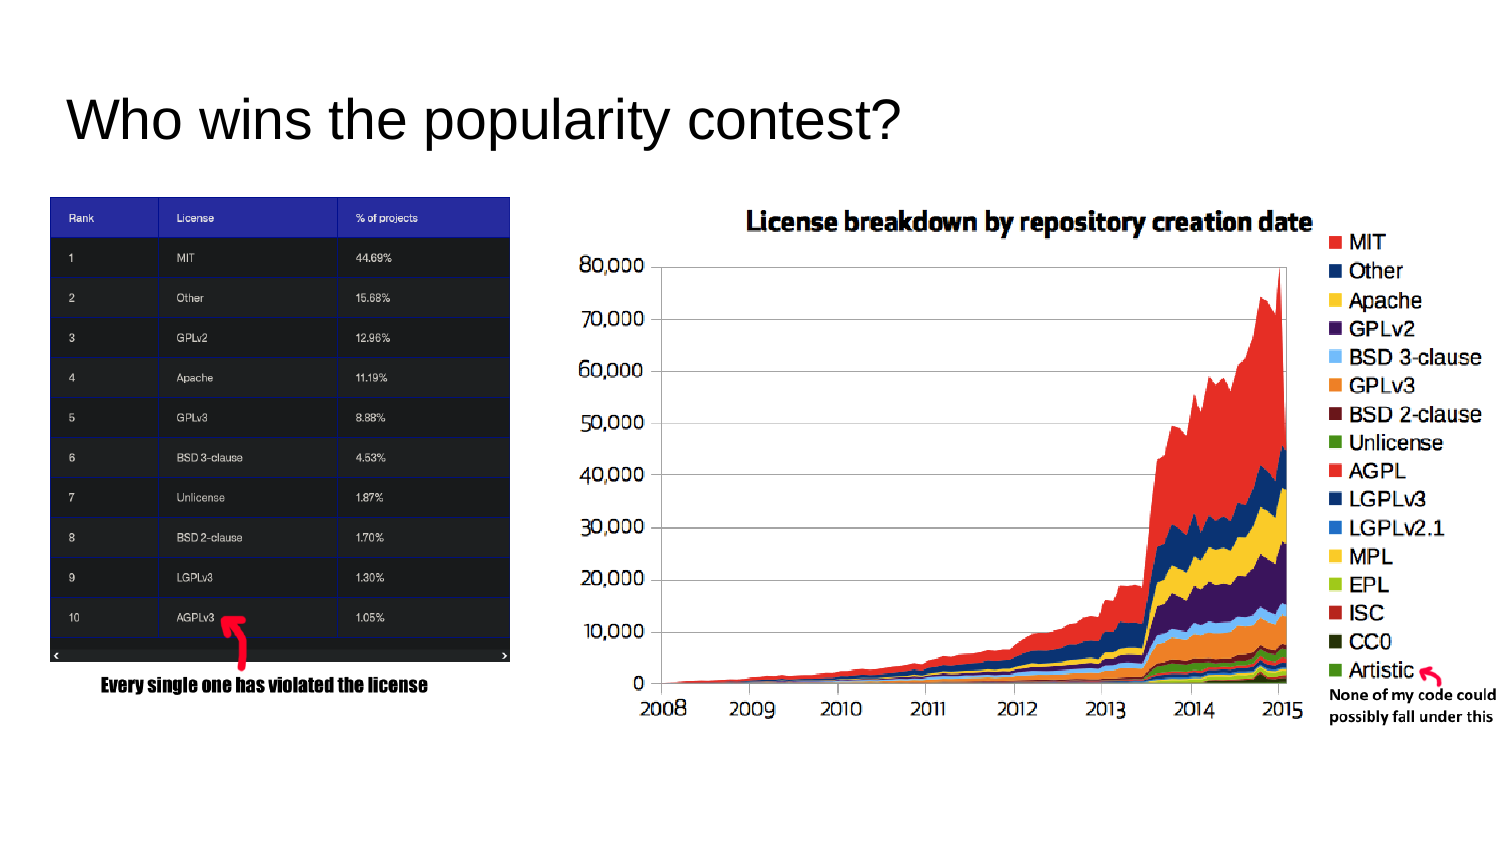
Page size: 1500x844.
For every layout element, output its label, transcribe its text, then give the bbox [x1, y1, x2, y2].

picture [559, 181, 1500, 731]
picture [50, 197, 510, 715]
title Who wins the popularity contest? [51, 72, 1449, 167]
